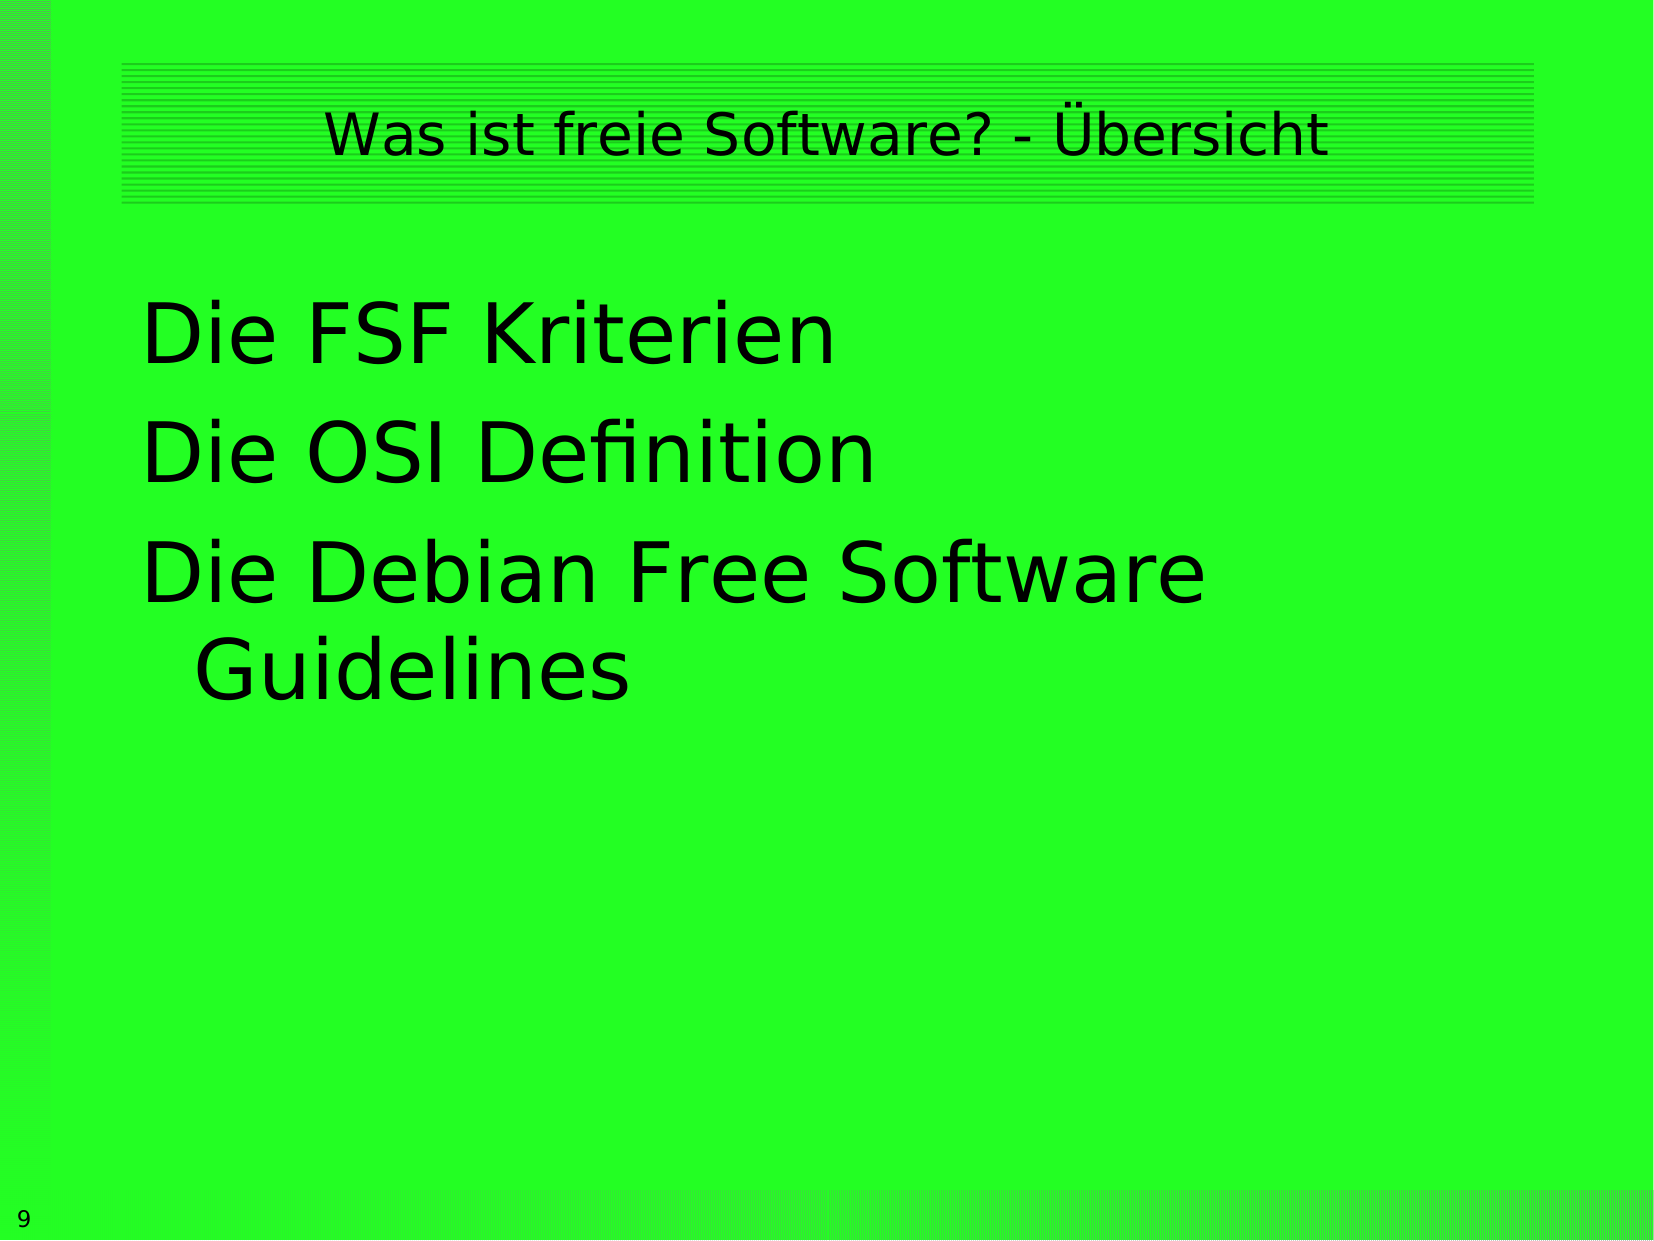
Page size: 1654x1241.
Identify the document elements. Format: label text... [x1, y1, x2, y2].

title Was ist freie Software? - Übersicht [151, 56, 1503, 215]
list Die FSF Kriterien Die OSI Definition Die Debian Free Software Guidelines [123, 286, 1536, 1150]
